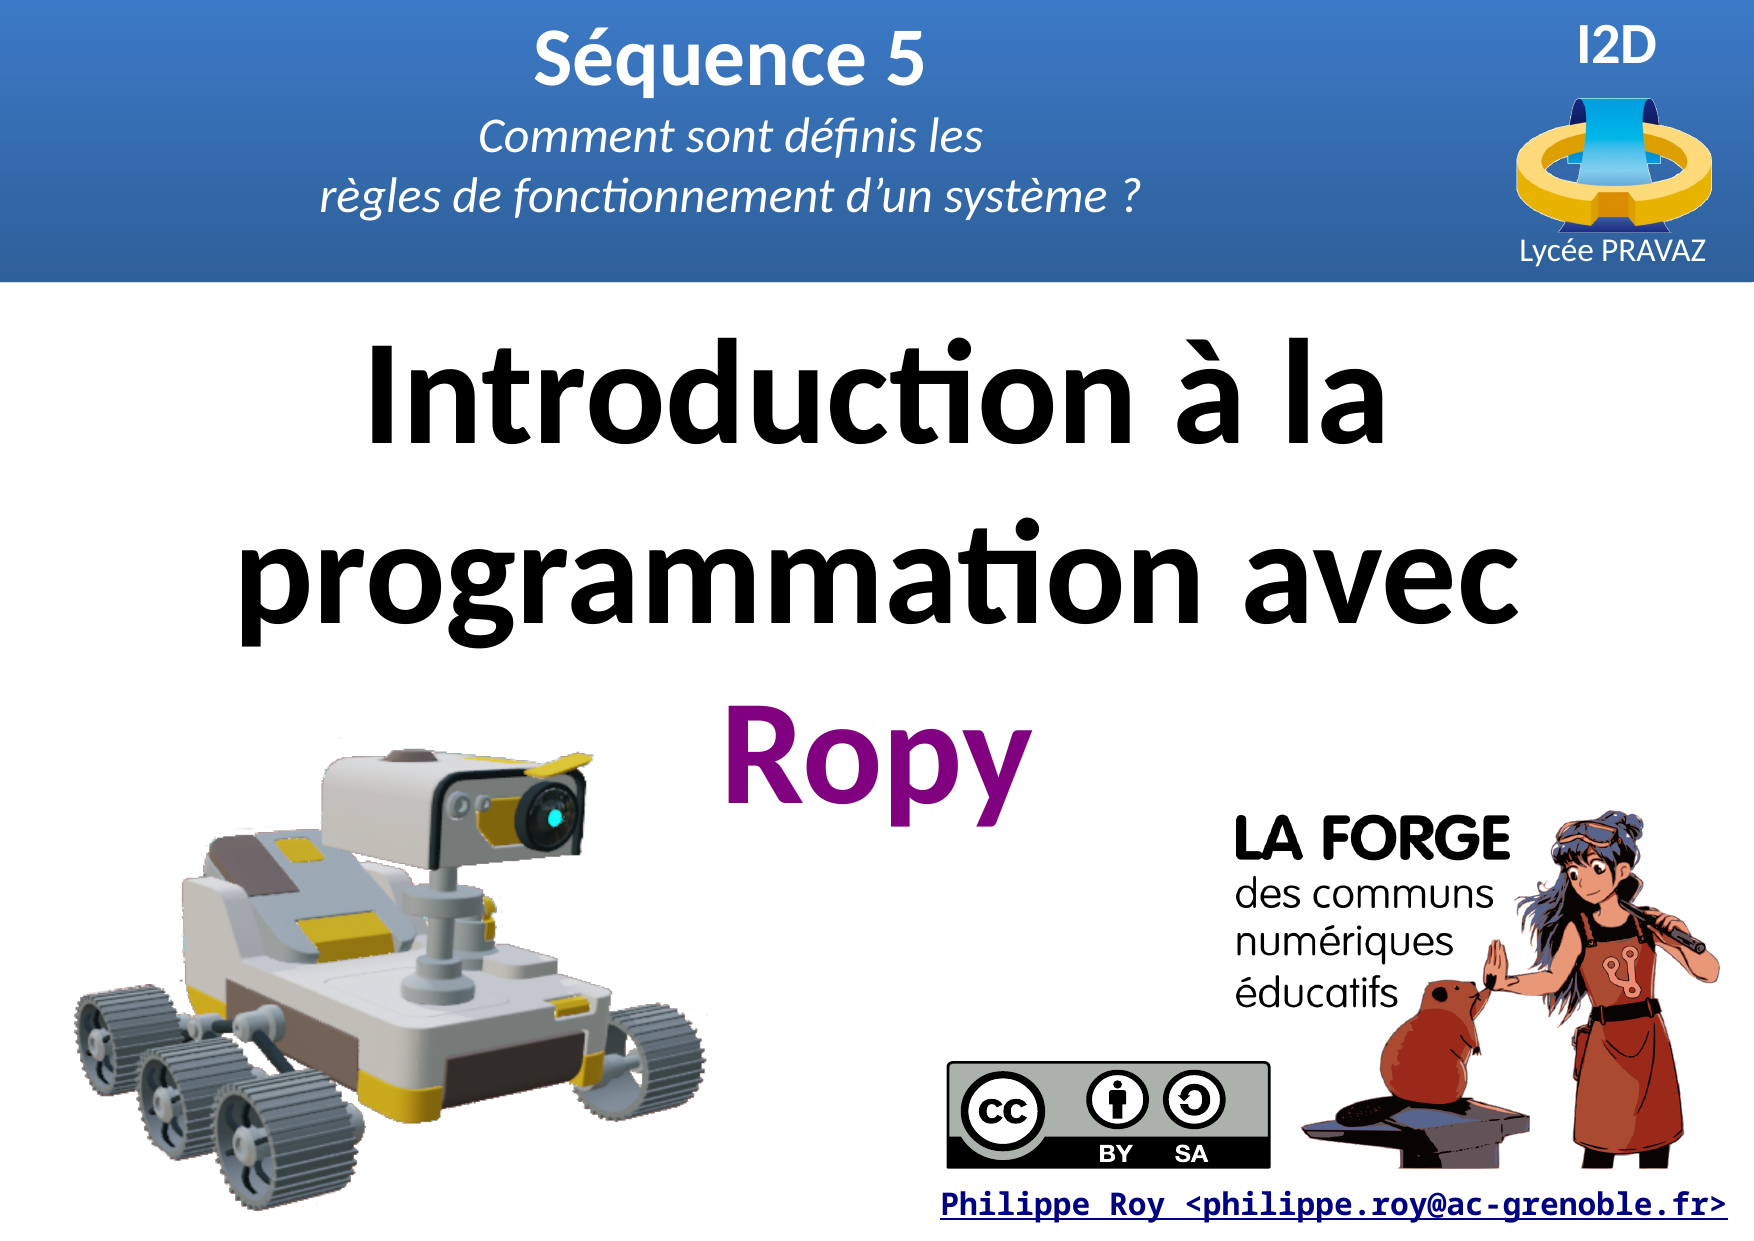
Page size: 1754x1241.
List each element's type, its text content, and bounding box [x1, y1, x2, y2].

picture [946, 810, 1720, 1169]
text_box Introduction à la programmation avec Ropy [0, 286, 1754, 604]
text_box Séquence 5 Comment sont définis les règles de fonctionnement d’un système ? [0, 0, 1478, 344]
picture [1506, 84, 1721, 235]
text_box I2D [1466, 0, 1754, 83]
picture [56, 734, 718, 1234]
text_box Lycée PRAVAZ [1504, 221, 1722, 276]
text_box Philippe Roy <philippe.roy@ac-grenoble.fr> [416, 1177, 1743, 1229]
text_box [1478, 83, 1754, 282]
